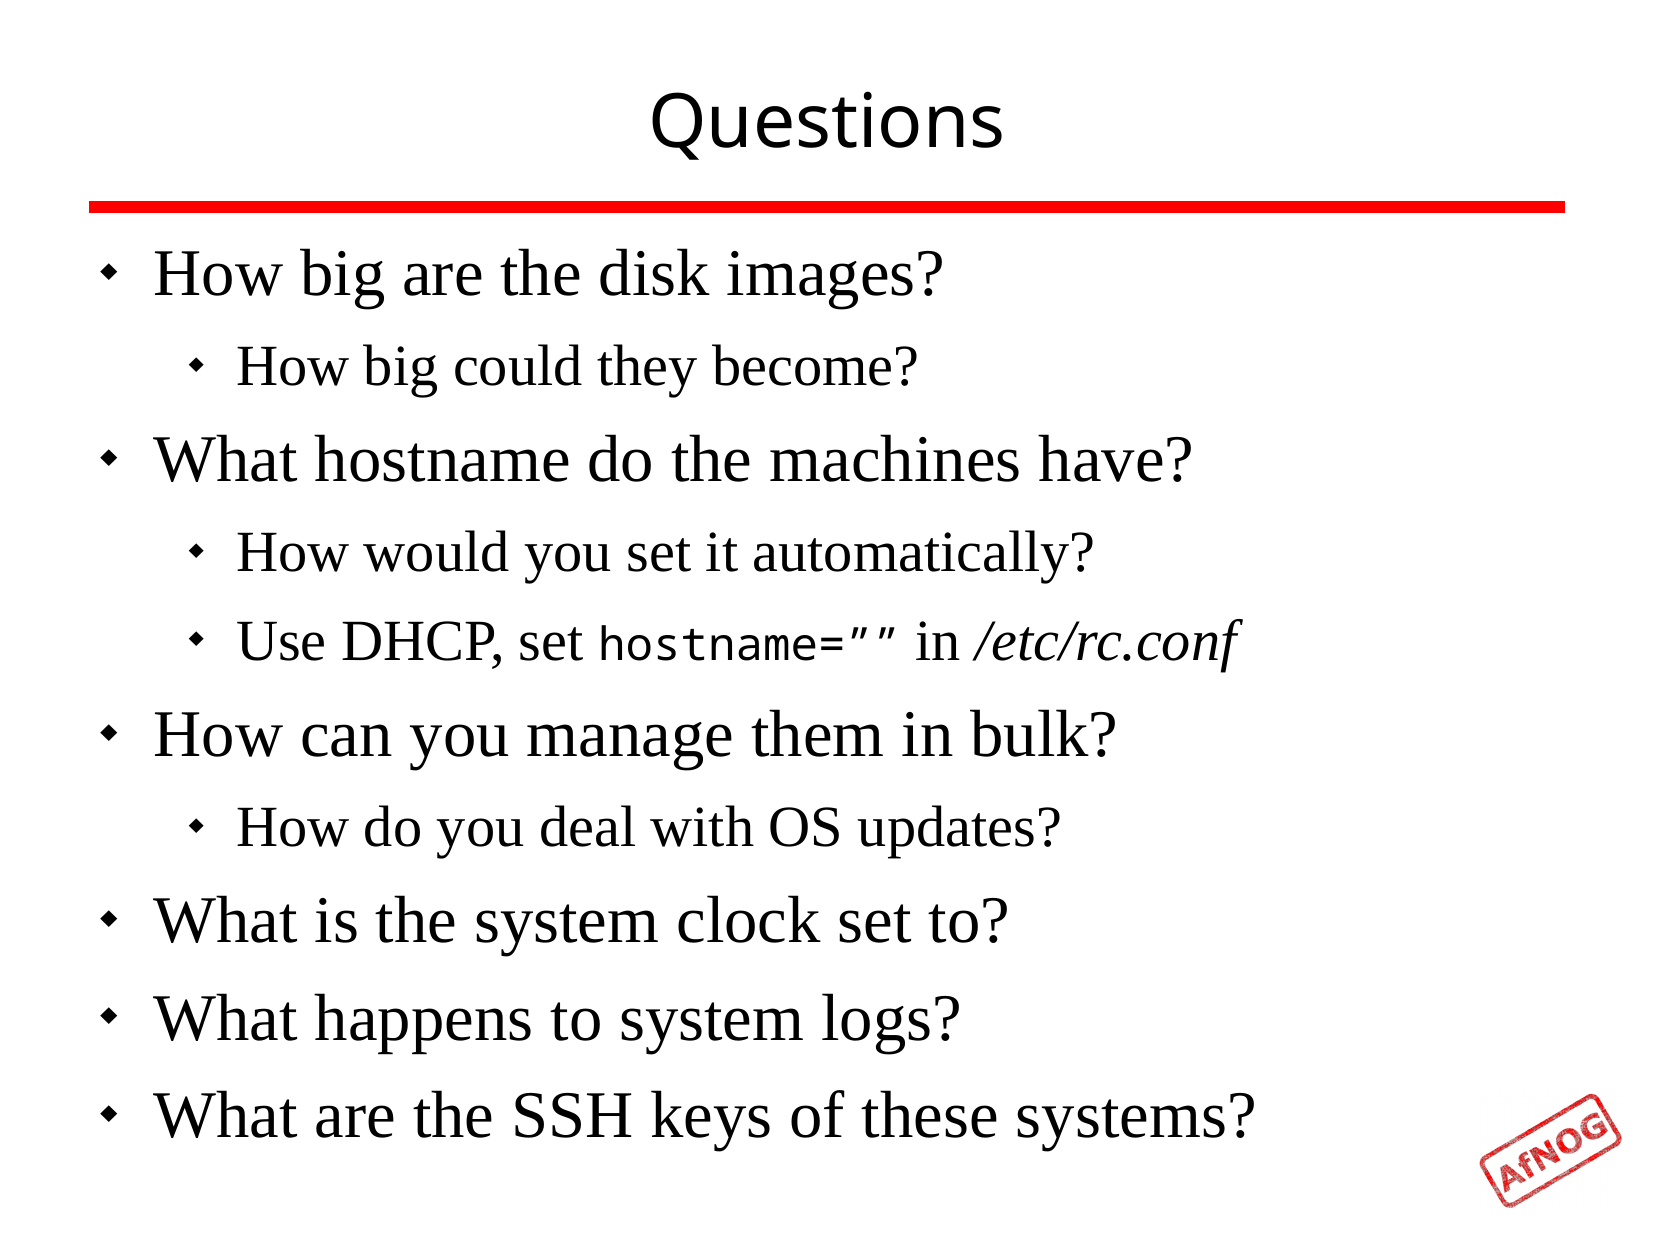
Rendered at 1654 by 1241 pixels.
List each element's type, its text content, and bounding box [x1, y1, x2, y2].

list How big are the disk images? How big could they become? What hostname do the machines have? How would you set it automatically? Use DHCP, set hostname=”” in /etc/rc.conf How can you manage them in bulk? How do you deal with OS updates? What is the system clock set to? What happens to system logs? What are the SSH keys of these systems? [82, 236, 1571, 1152]
picture [1476, 1090, 1625, 1211]
title Questions [82, 29, 1571, 207]
